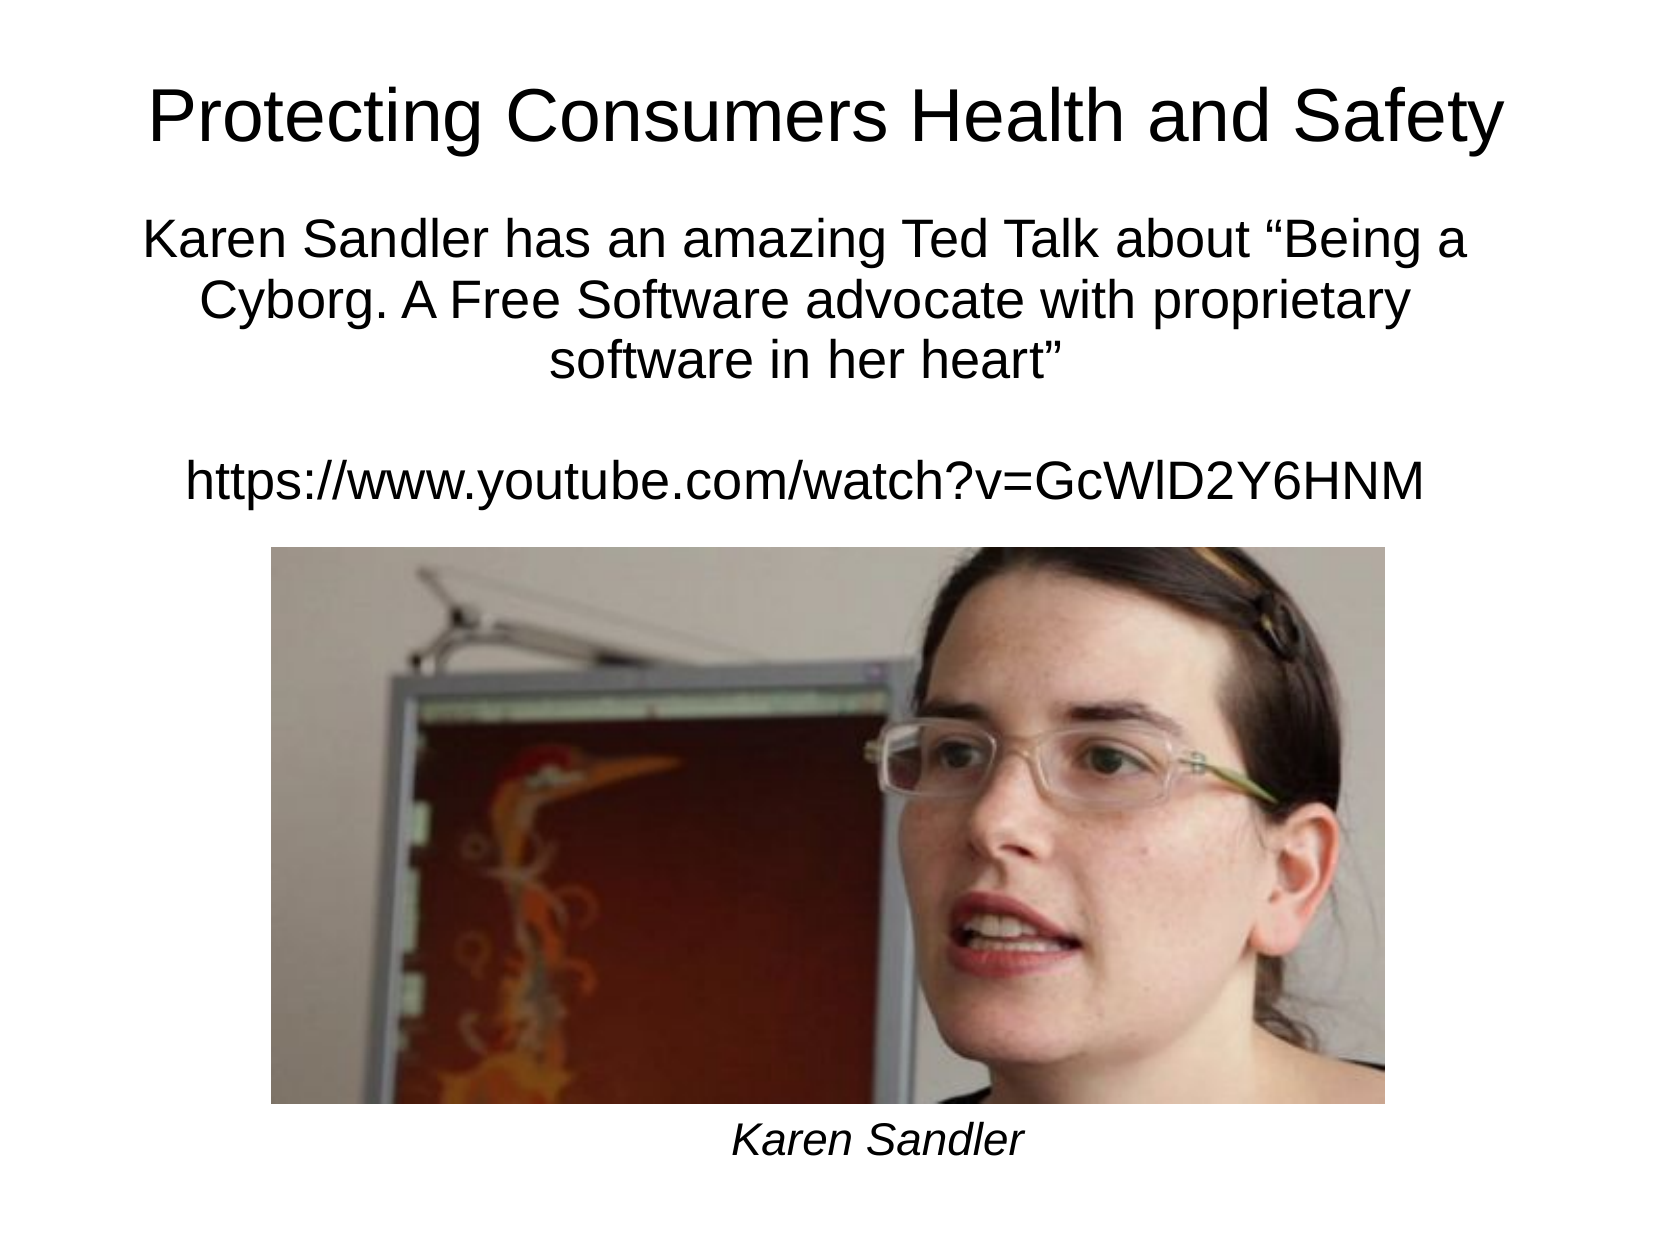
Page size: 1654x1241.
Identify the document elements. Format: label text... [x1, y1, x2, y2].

subtitle Karen Sandler [540, 1104, 1216, 1176]
text_box Karen Sandler has an amazing Ted Talk about “Being a Cyborg. A Free Software advocate with proprietary software in her heart” https://www.youtube.com/watch?v=GcWlD2Y6HNM [108, 208, 1504, 512]
picture [271, 547, 1385, 1104]
title Protecting Consumers Health and Safety [82, 49, 1571, 182]
